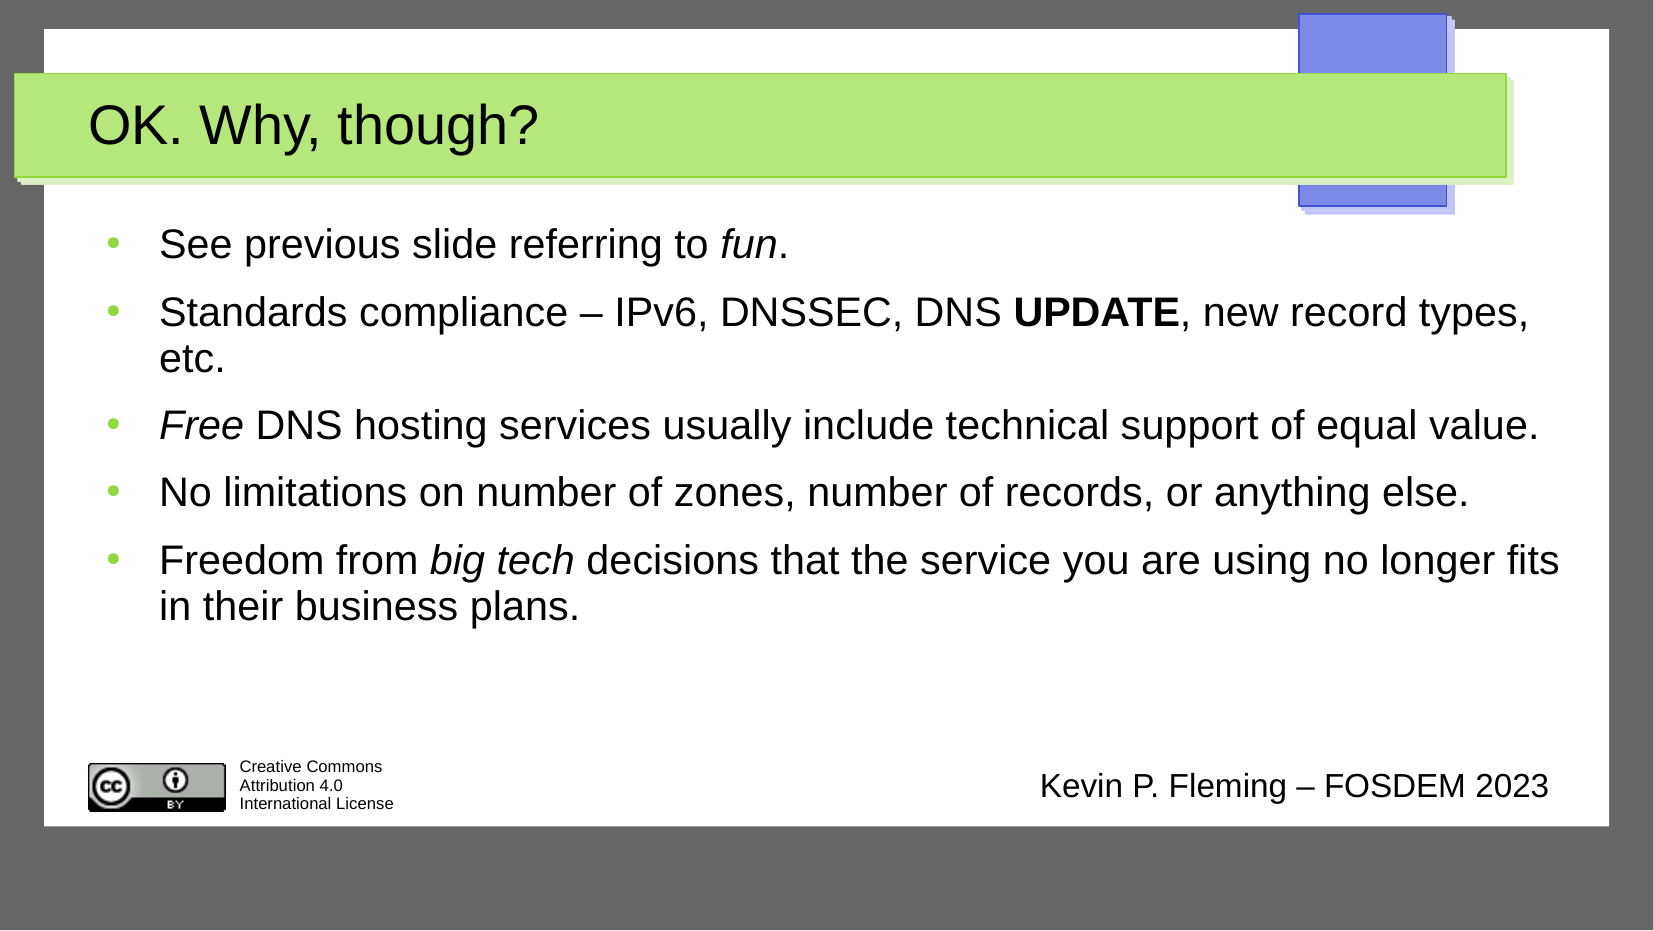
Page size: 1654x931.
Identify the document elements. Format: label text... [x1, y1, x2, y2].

title OK. Why, though? [88, 73, 1506, 177]
list See previous slide referring to fun. Standards compliance – IPv6, DNSSEC, DNS UPDATE, new record types, etc. Free DNS hosting services usually include technical support of equal value. No limitations on number of zones, number of records, or anything else. Freedom from big tech decisions that the service you are using no longer fits in their business plans. [88, 221, 1565, 812]
